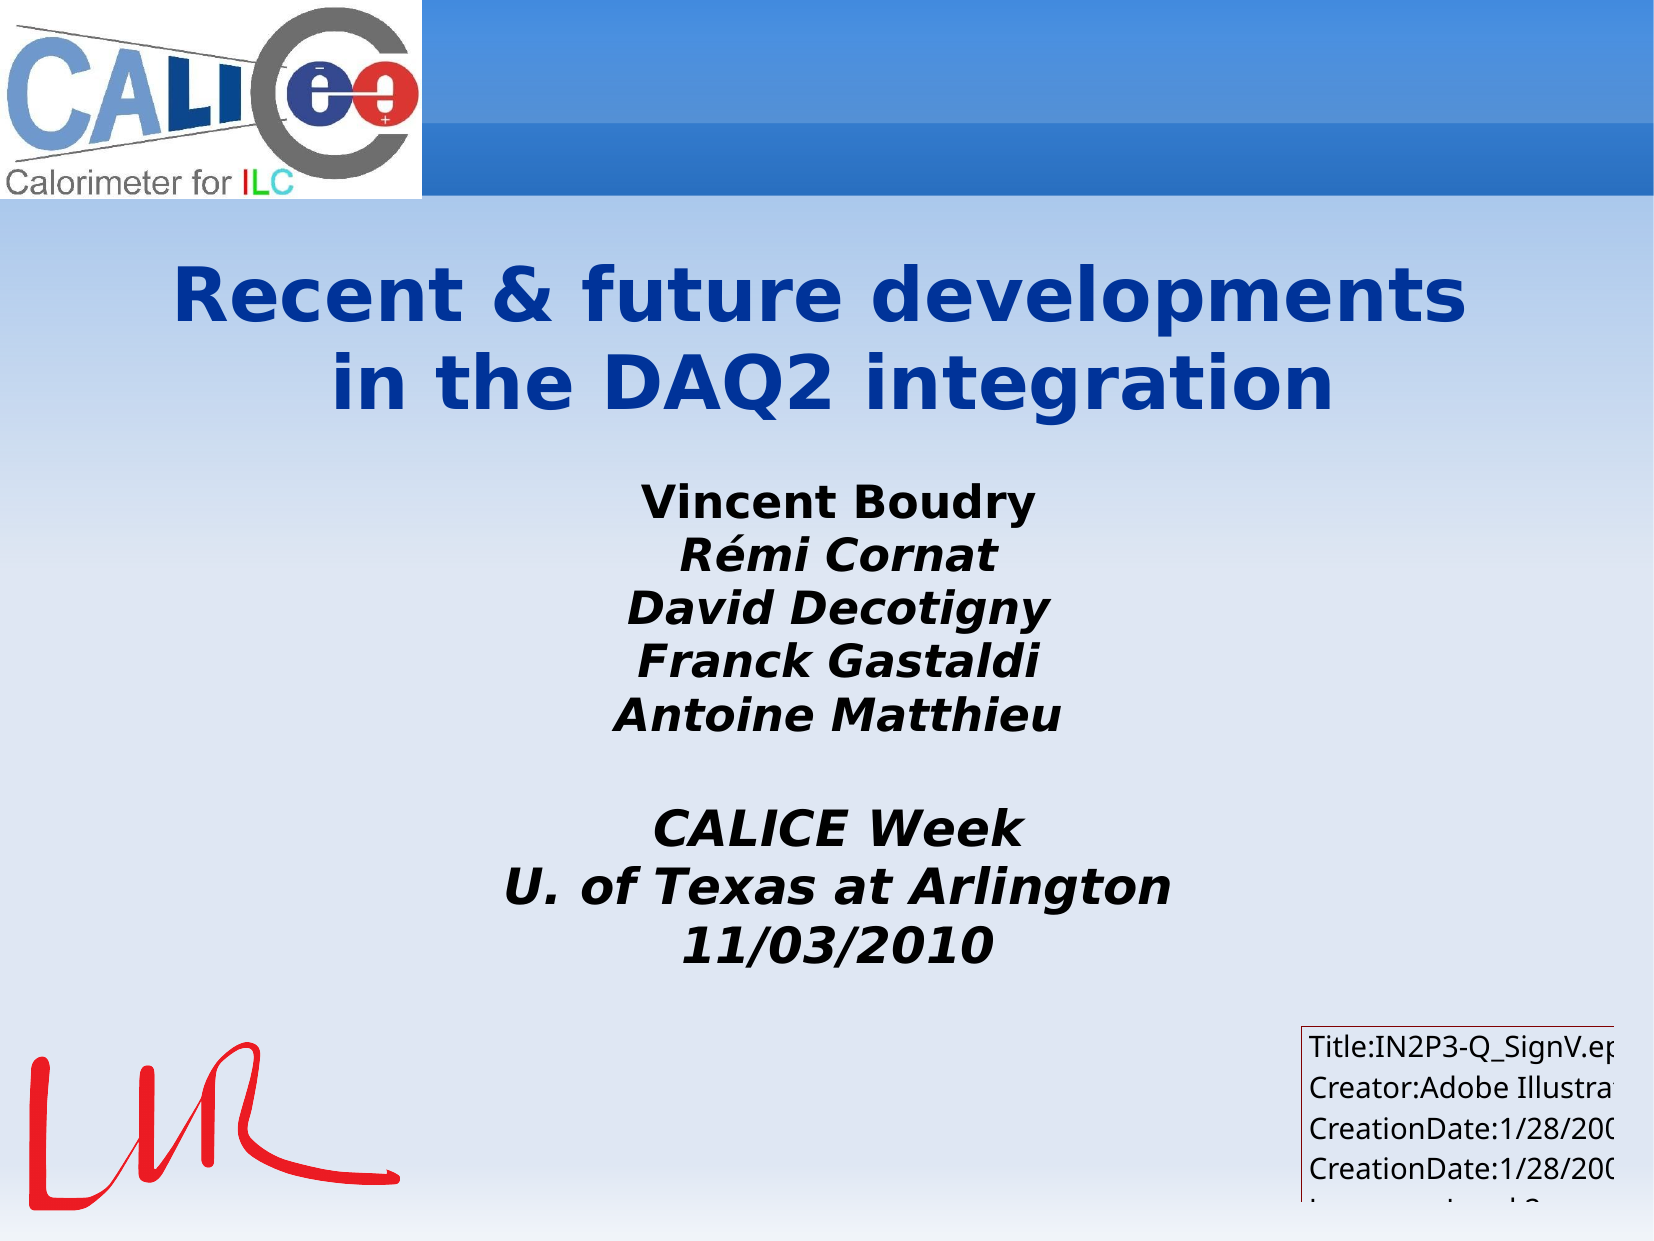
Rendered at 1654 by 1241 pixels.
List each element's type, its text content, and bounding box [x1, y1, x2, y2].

title Recent & future developments in the DAQ2 integration [21, 236, 1646, 444]
picture [0, 0, 1654, 1241]
subtitle Vincent Boudry Rémi Cornat David Decotigny Franck Gastaldi Antoine Matthieu CALICE Week U. of Texas at Arlington 11/03/2010 [59, 475, 1595, 1034]
